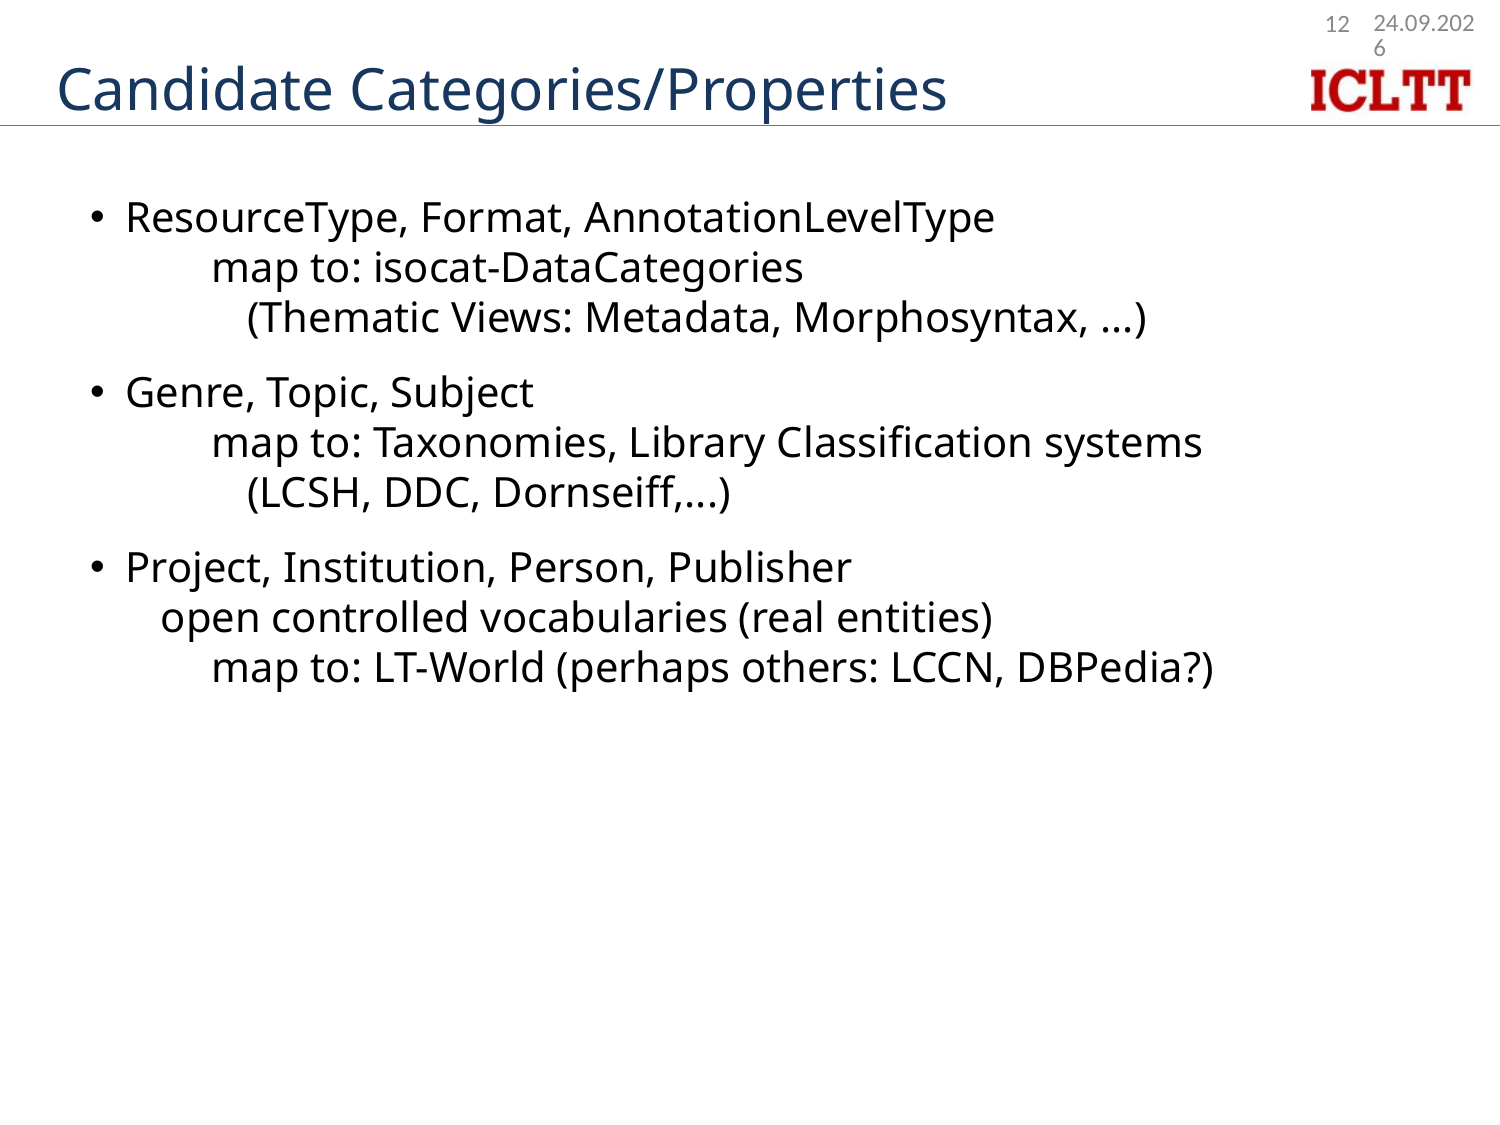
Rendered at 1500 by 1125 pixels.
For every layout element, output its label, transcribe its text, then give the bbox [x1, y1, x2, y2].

picture [1426, 61, 1475, 121]
title Candidate Categories/Properties [41, 45, 1426, 126]
list ResourceType, Format, AnnotationLevelType map to: isocat-DataCategories (Thematic Views: Metadata, Morphosyntax, ...) Genre, Topic, Subject map to: Taxonomies, Library Classification systems (LCSH, DDC, Dornseiff,...) Project, Institution, Person, Publisher open controlled vocabularies (real entities) map to: LT-World (perhaps others: LCCN, DBPedia?) [75, 183, 1500, 1004]
